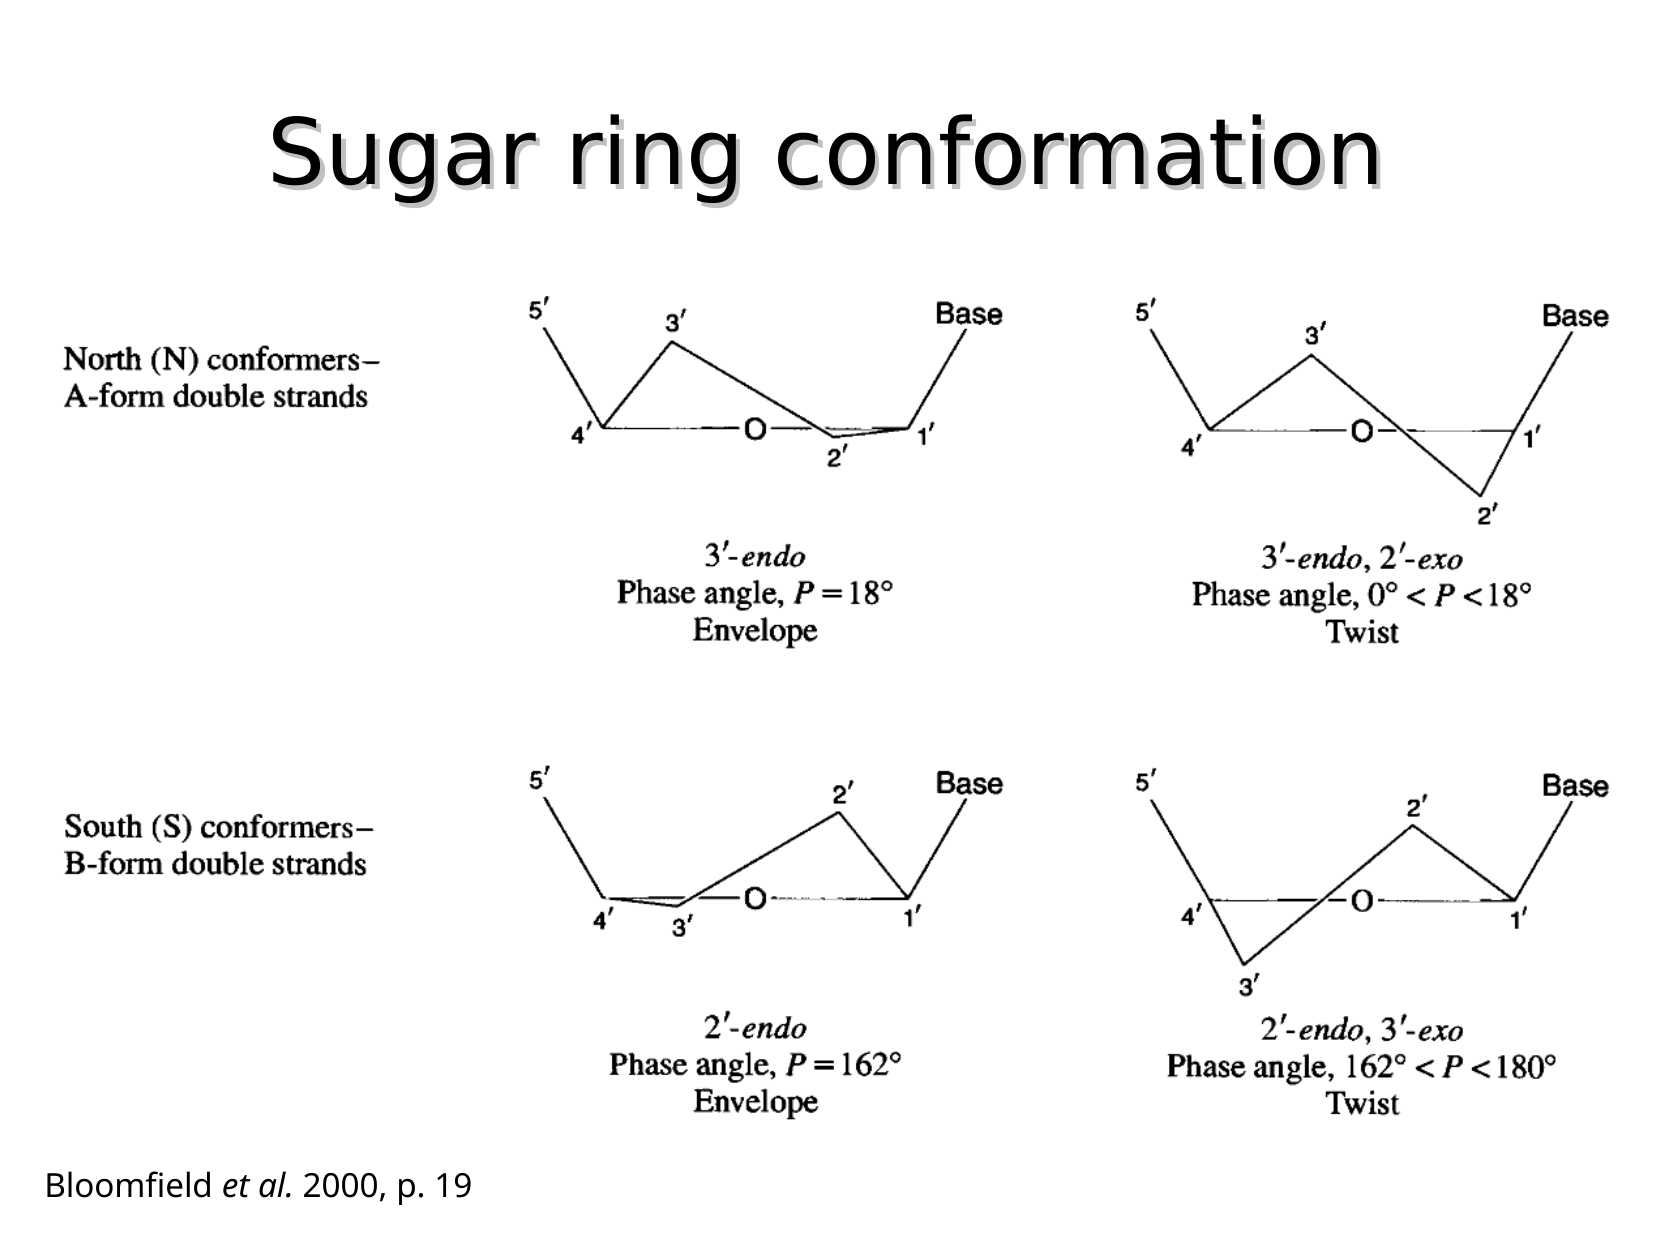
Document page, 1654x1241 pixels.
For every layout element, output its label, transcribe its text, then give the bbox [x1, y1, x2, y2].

title Sugar ring conformation [82, 56, 1571, 250]
picture [59, 295, 1613, 1123]
text_box Bloomfield et al. 2000, p. 19 [29, 1154, 516, 1211]
